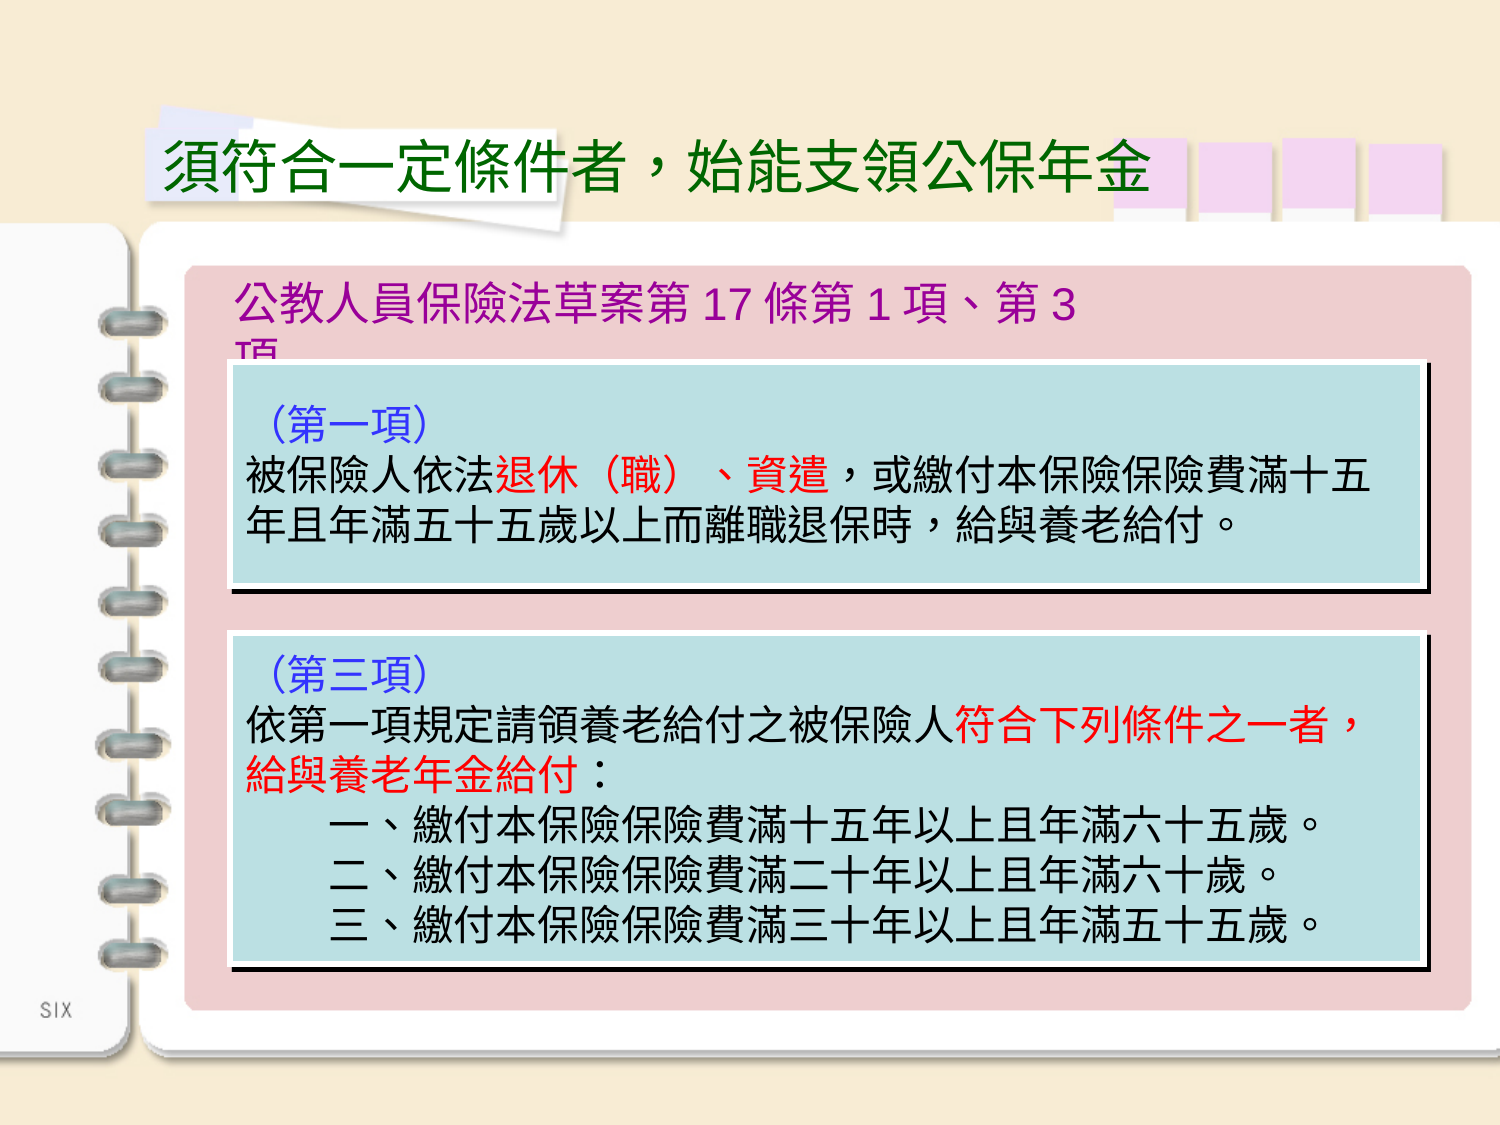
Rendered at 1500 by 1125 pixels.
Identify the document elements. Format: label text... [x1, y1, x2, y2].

text_box （第三項） 依第一項規定請領養老給付之被保險人符合下列條件之一者， 給與養老年金給付： 一、繳付本保險保險費滿十五年以上且年滿六十五歲。 二、繳付本保險保險費滿二十年以上且年滿六十歲。 三、繳付本保險保險費滿三十年以上且年滿五十五歲。 [230, 633, 1423, 964]
text_box 須符合一定條件者，始能支領公保年金 [148, 123, 1235, 208]
text_box （第一項） 被保險人依法退休（職）、資遣，或繳付本保險保險費滿十五 年且年滿五十五歲以上而離職退保時，給與養老給付。 [230, 362, 1423, 586]
title 公教人員保險法草案第17條第1項、第3項 [218, 267, 1105, 350]
